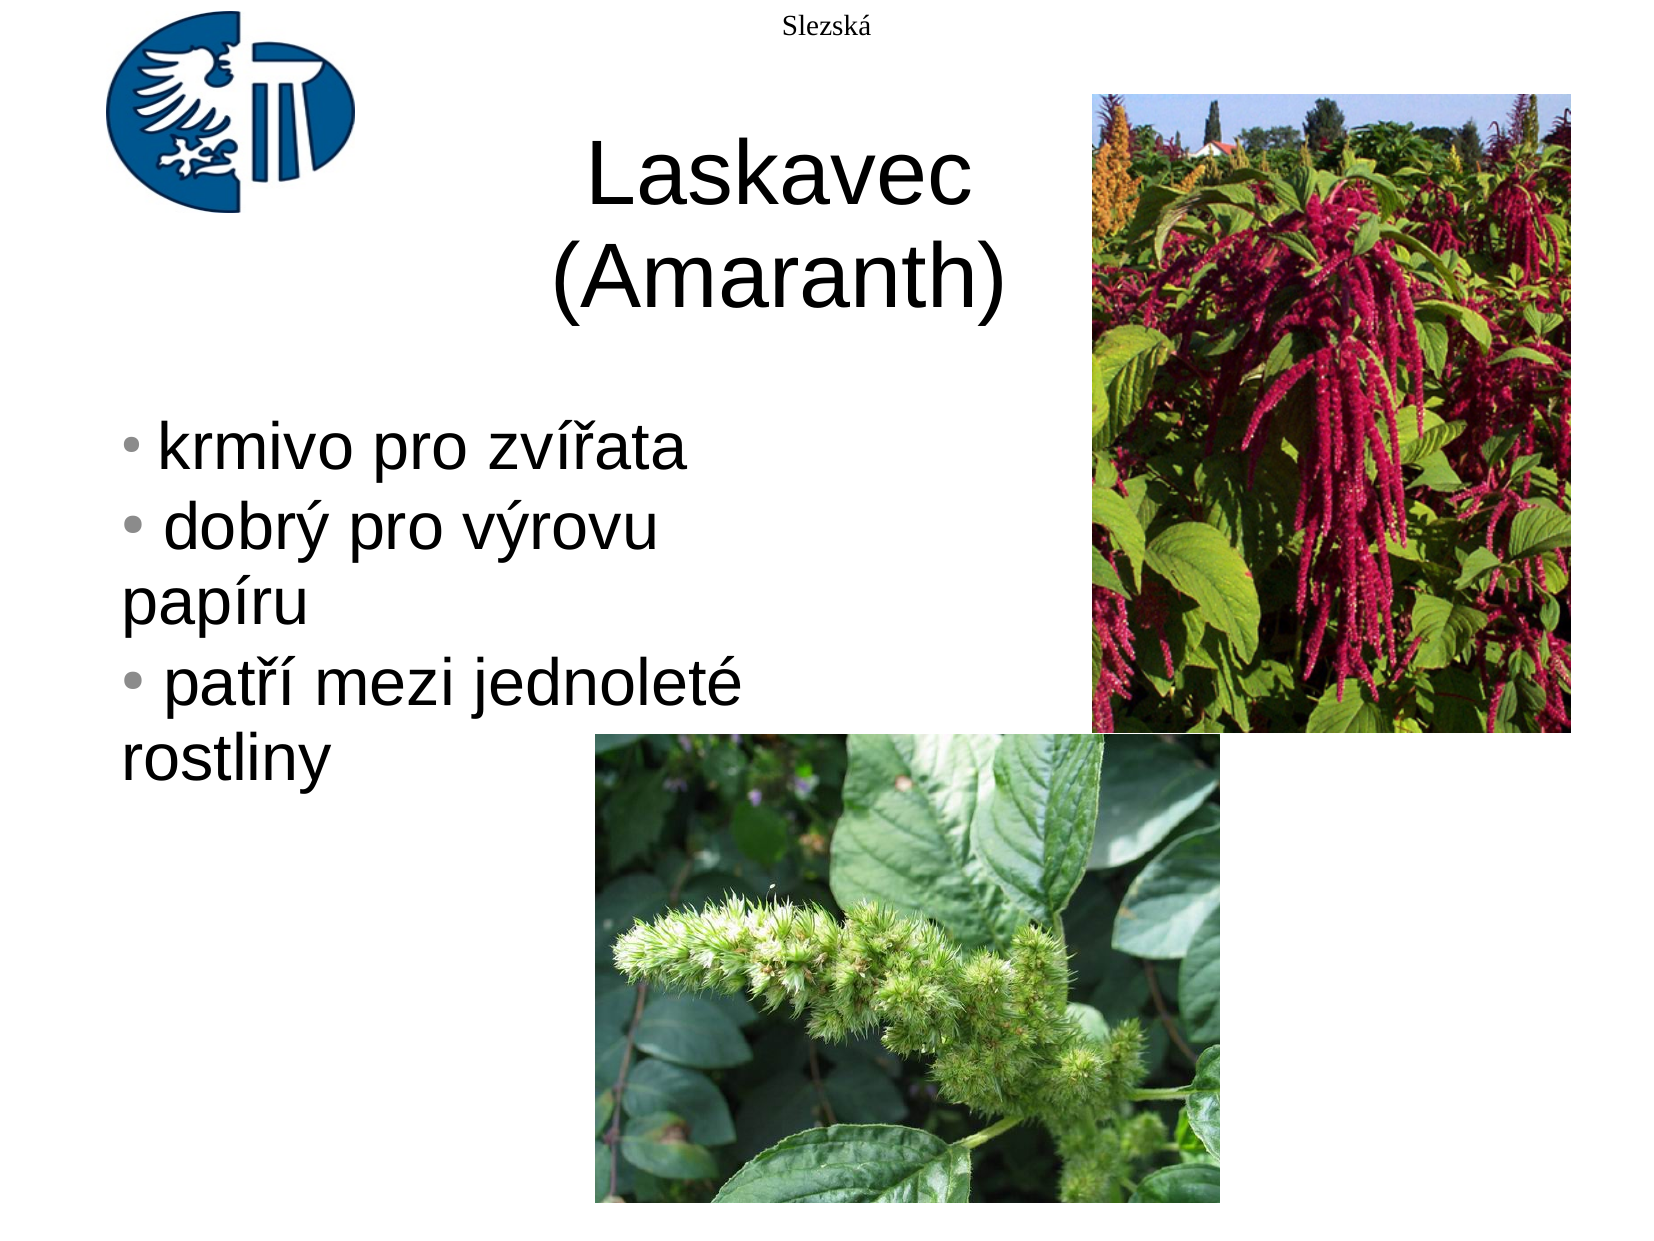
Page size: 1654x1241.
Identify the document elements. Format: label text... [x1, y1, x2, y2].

title Laskavec (Amaranth) [35, 59, 1524, 390]
picture [595, 734, 1220, 1203]
text_box krmivo pro zvířata dobrý pro výrovu papíru patří mezi jednoleté rostliny [106, 401, 815, 801]
picture [106, 11, 355, 59]
picture [1092, 94, 1571, 733]
